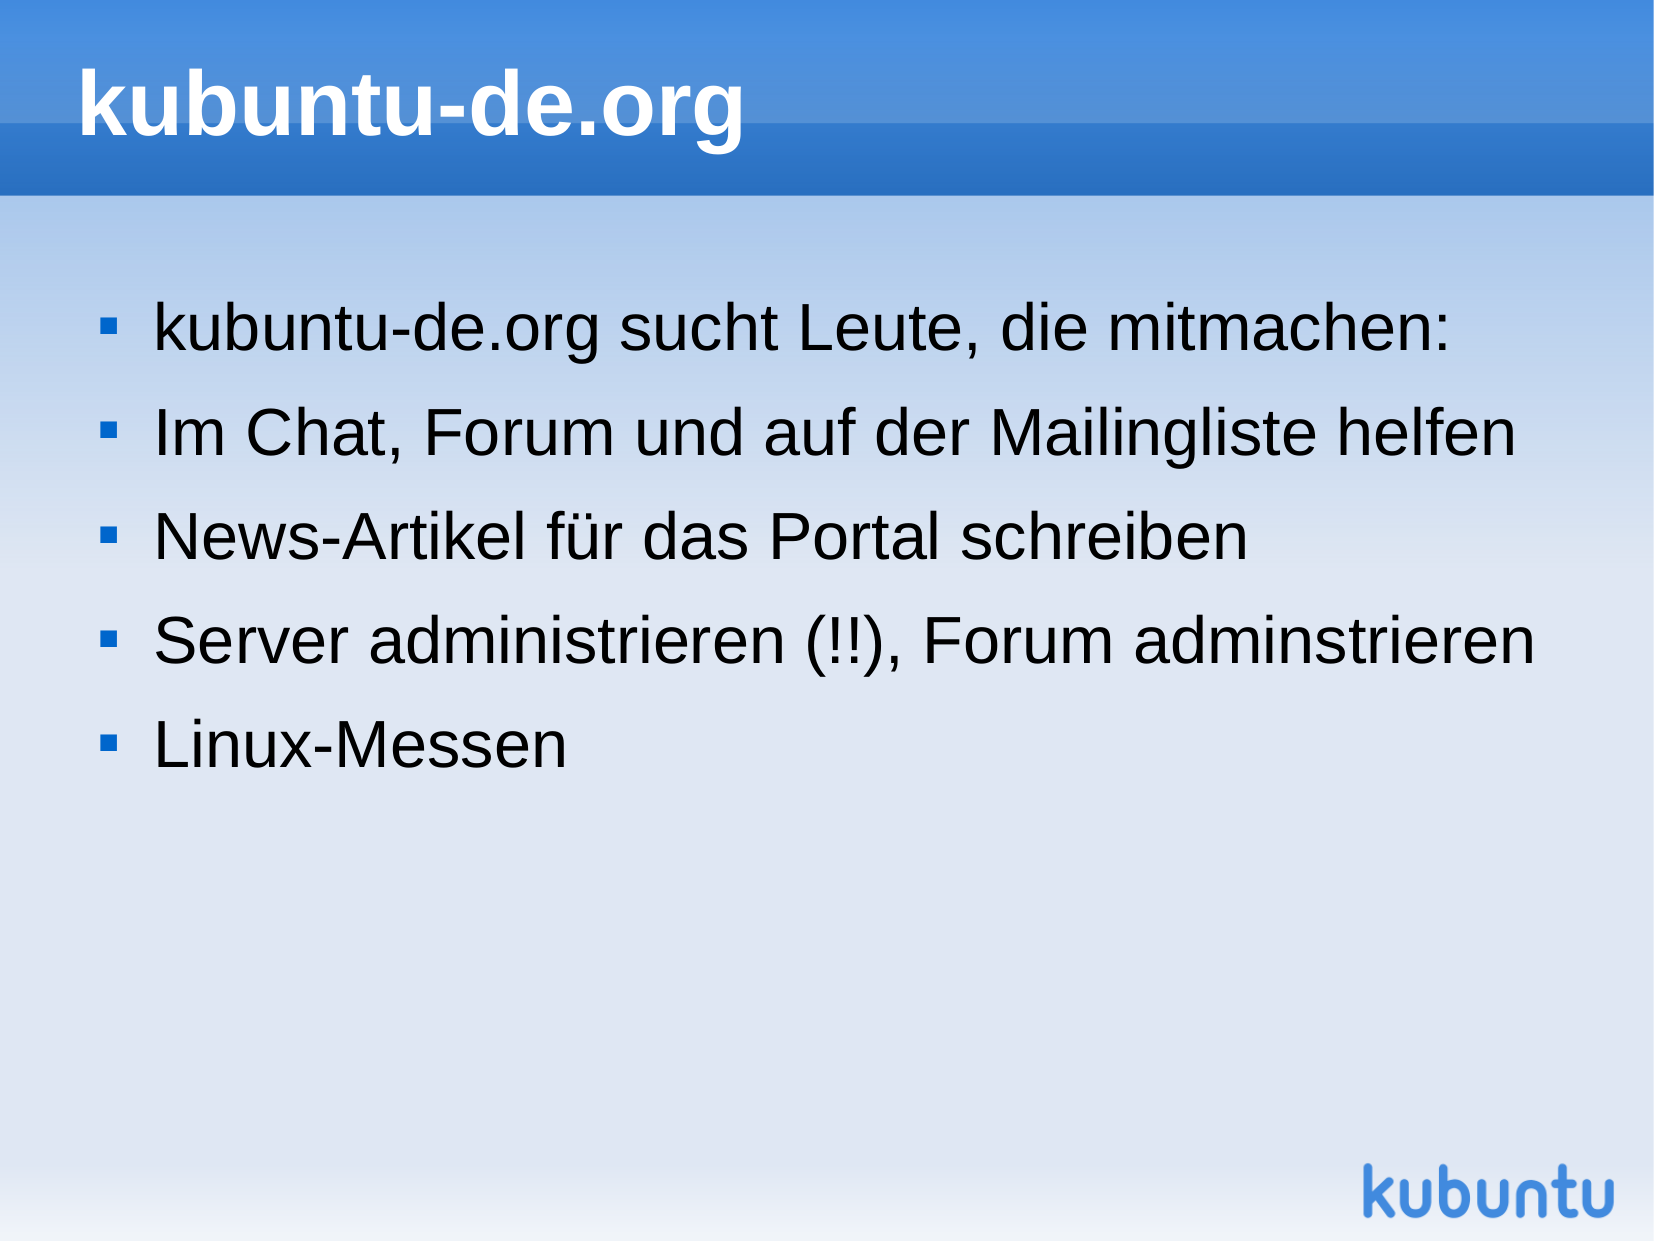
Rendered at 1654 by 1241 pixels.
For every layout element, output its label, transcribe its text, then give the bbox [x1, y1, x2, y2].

list kubuntu-de.org sucht Leute, die mitmachen: Im Chat, Forum und auf der Mailingliste helfen News-Artikel für das Portal schreiben Server administrieren (!!), Forum adminstrieren Linux-Messen [82, 290, 1571, 1094]
title kubuntu-de.org [76, 0, 1565, 208]
picture [0, 0, 1654, 1241]
